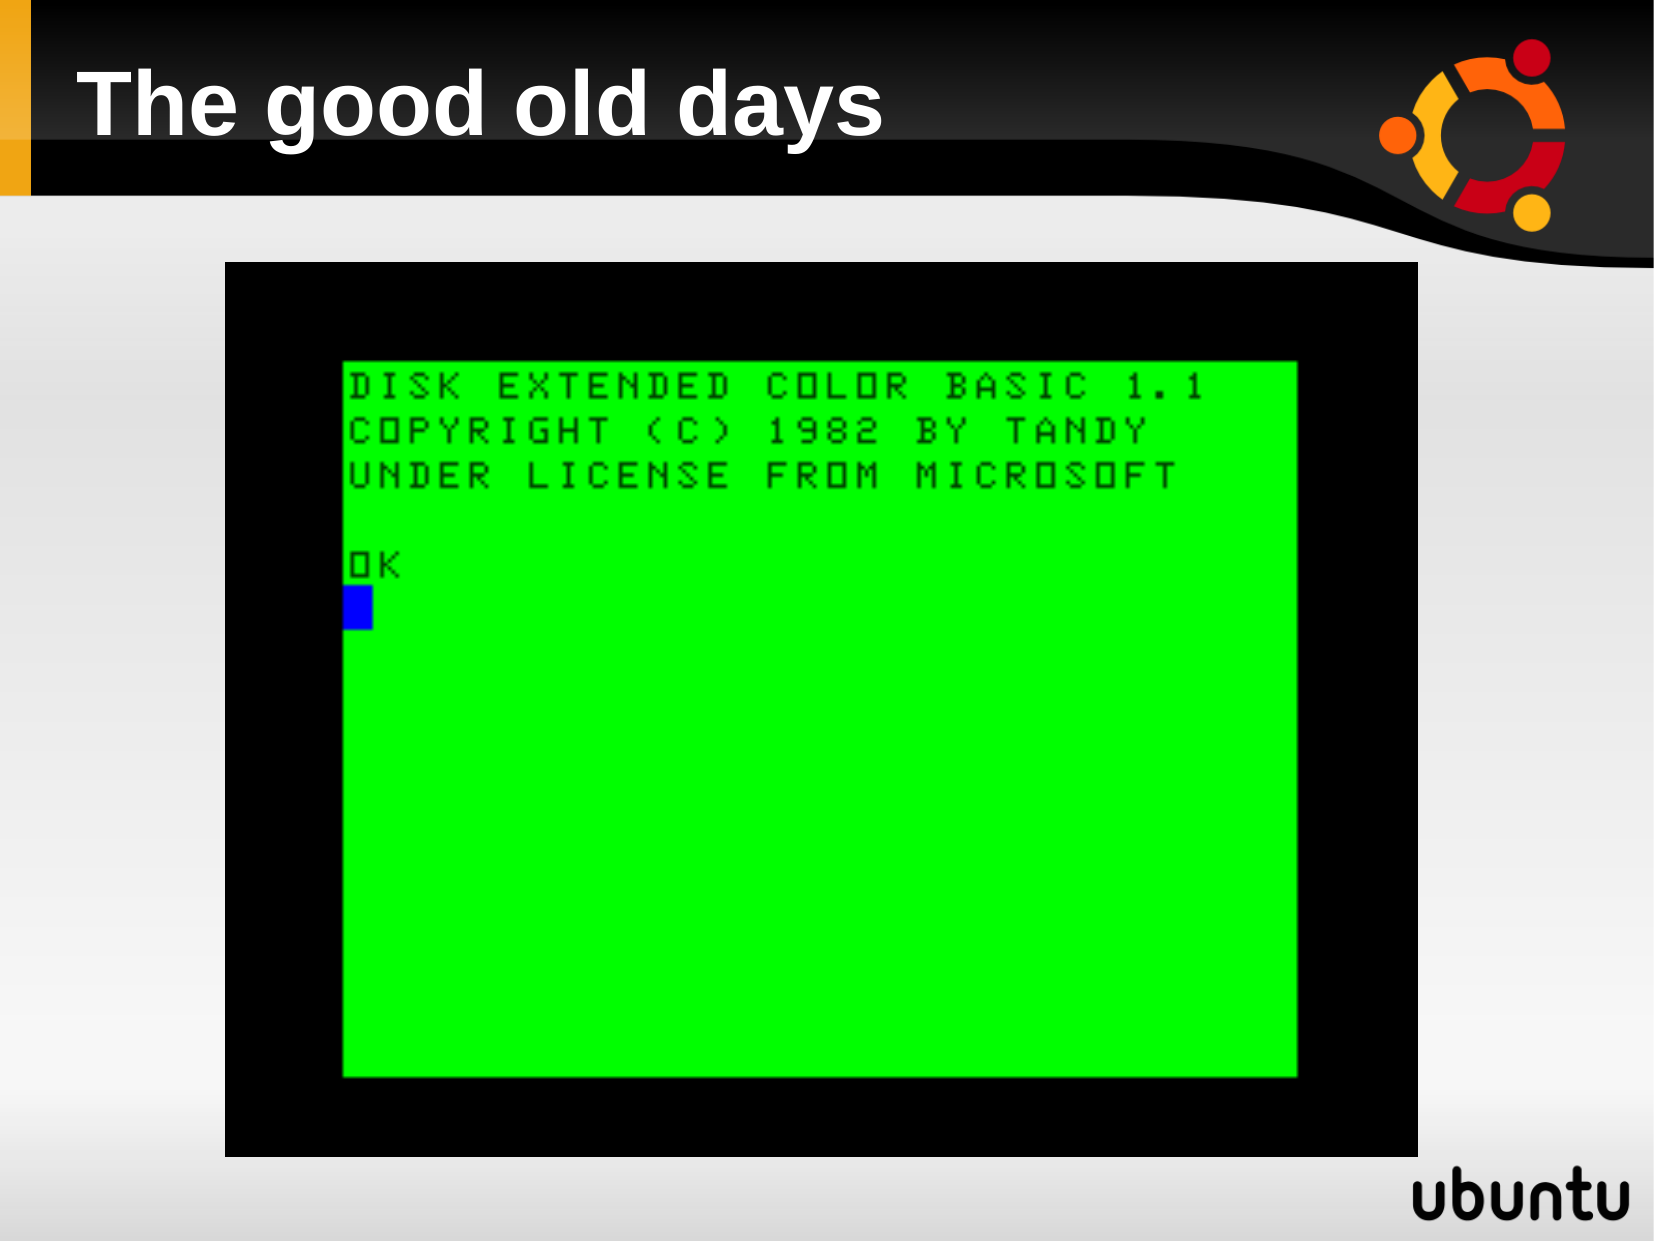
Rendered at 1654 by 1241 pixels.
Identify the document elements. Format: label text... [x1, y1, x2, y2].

picture [0, 0, 1654, 1241]
title The good old days [76, 0, 1565, 208]
